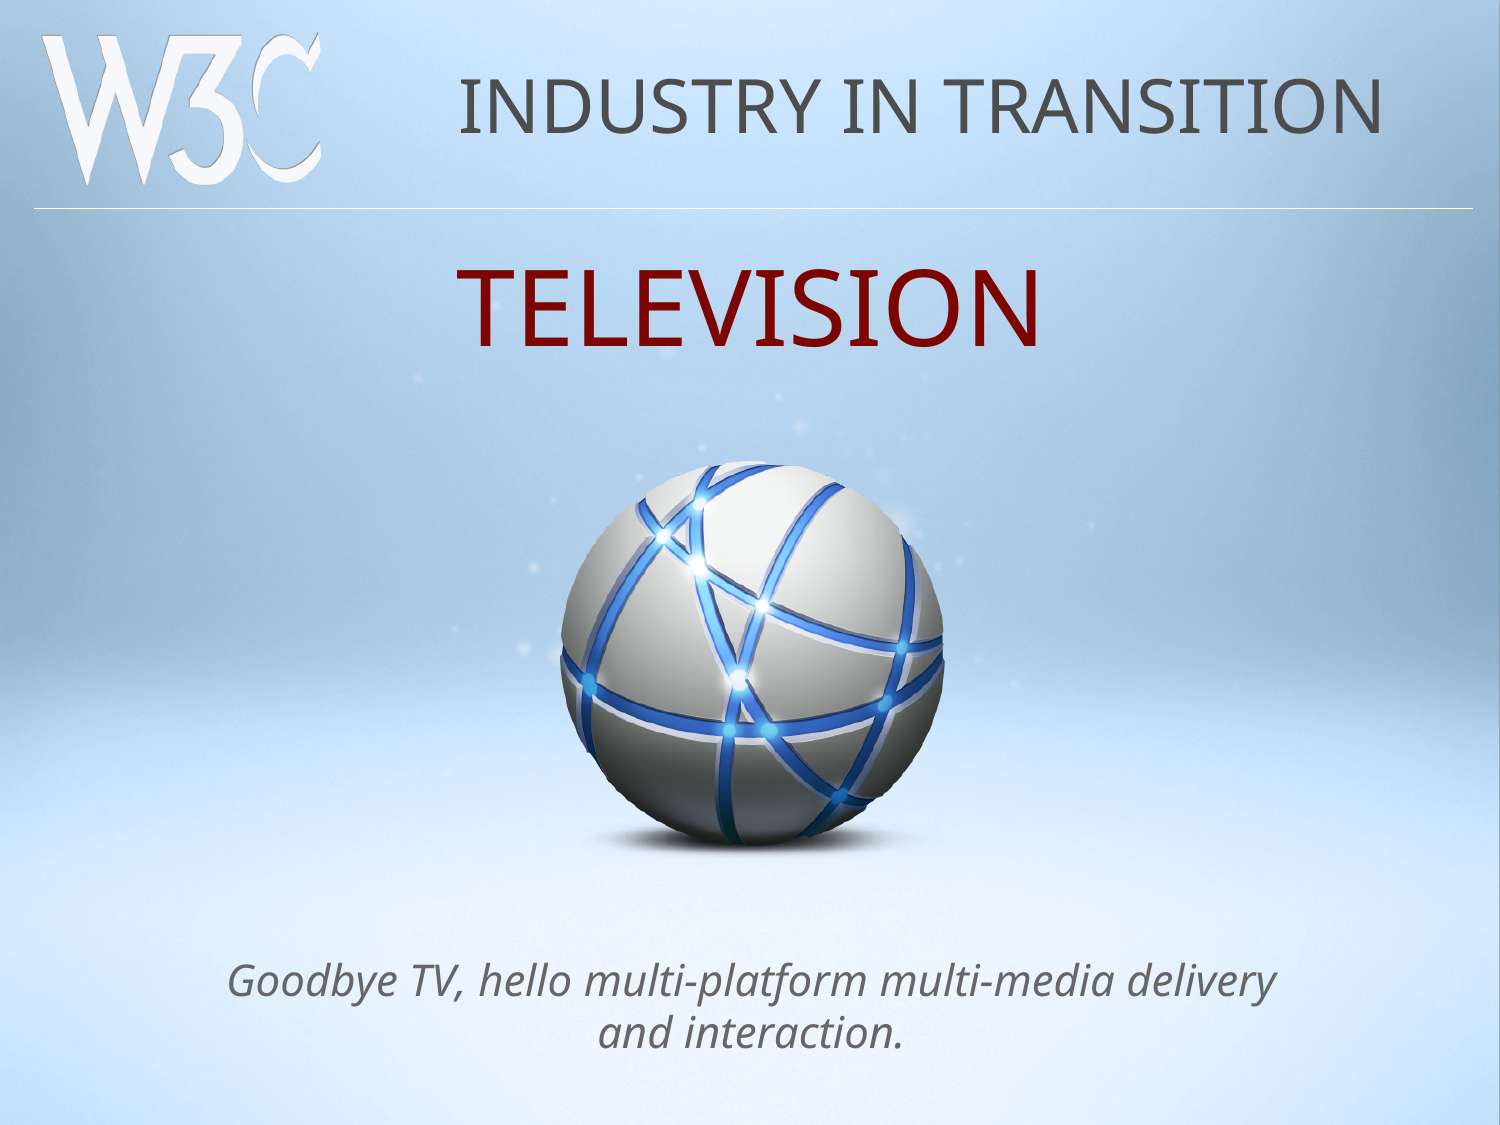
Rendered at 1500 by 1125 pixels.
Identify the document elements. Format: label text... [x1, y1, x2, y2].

text_box Goodbye TV, hello multi-platform multi-media delivery and interaction. [196, 967, 1307, 1043]
picture [0, 0, 1500, 1125]
title TELEVISION [42, 234, 1461, 374]
text_box INDUSTRY IN TRANSITION [345, 58, 1500, 149]
